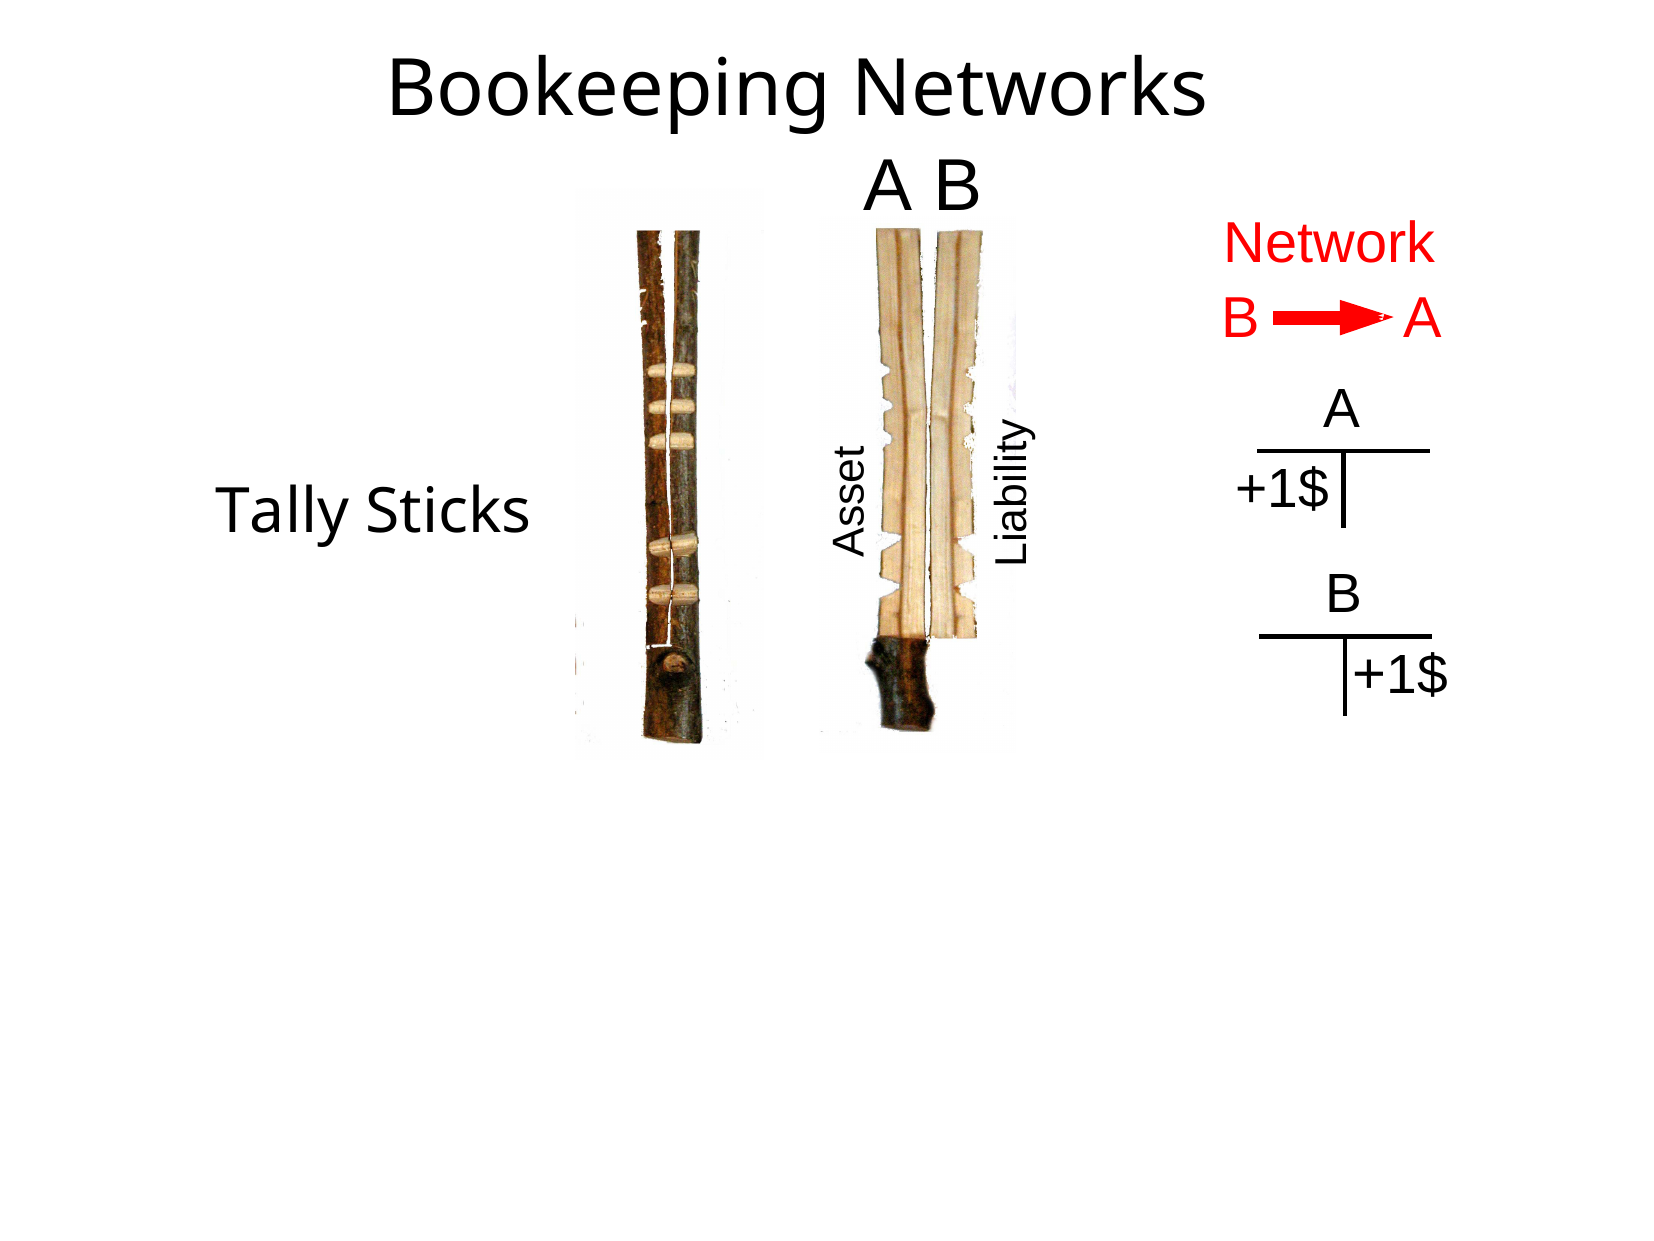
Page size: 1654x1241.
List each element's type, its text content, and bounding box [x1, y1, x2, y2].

text_box Tally Sticks [215, 465, 577, 542]
text_box Network [1223, 209, 1441, 277]
picture [819, 216, 1016, 753]
text_box [1257, 449, 1430, 528]
text_box B [1221, 285, 1281, 353]
text_box + [1352, 640, 1412, 709]
text_box Asset [823, 441, 875, 558]
text_box A B [863, 144, 986, 230]
text_box A [1323, 377, 1381, 442]
text_box B [1325, 562, 1383, 627]
text_box [1259, 634, 1432, 716]
text_box +1$ [1235, 457, 1333, 522]
text_box 1$ [1386, 643, 1450, 708]
text_box Liability [985, 412, 1037, 568]
text_box A [1403, 285, 1464, 353]
text_box Bookeeping Networks [385, 31, 1271, 128]
picture [575, 188, 764, 760]
text_box [1273, 299, 1394, 336]
